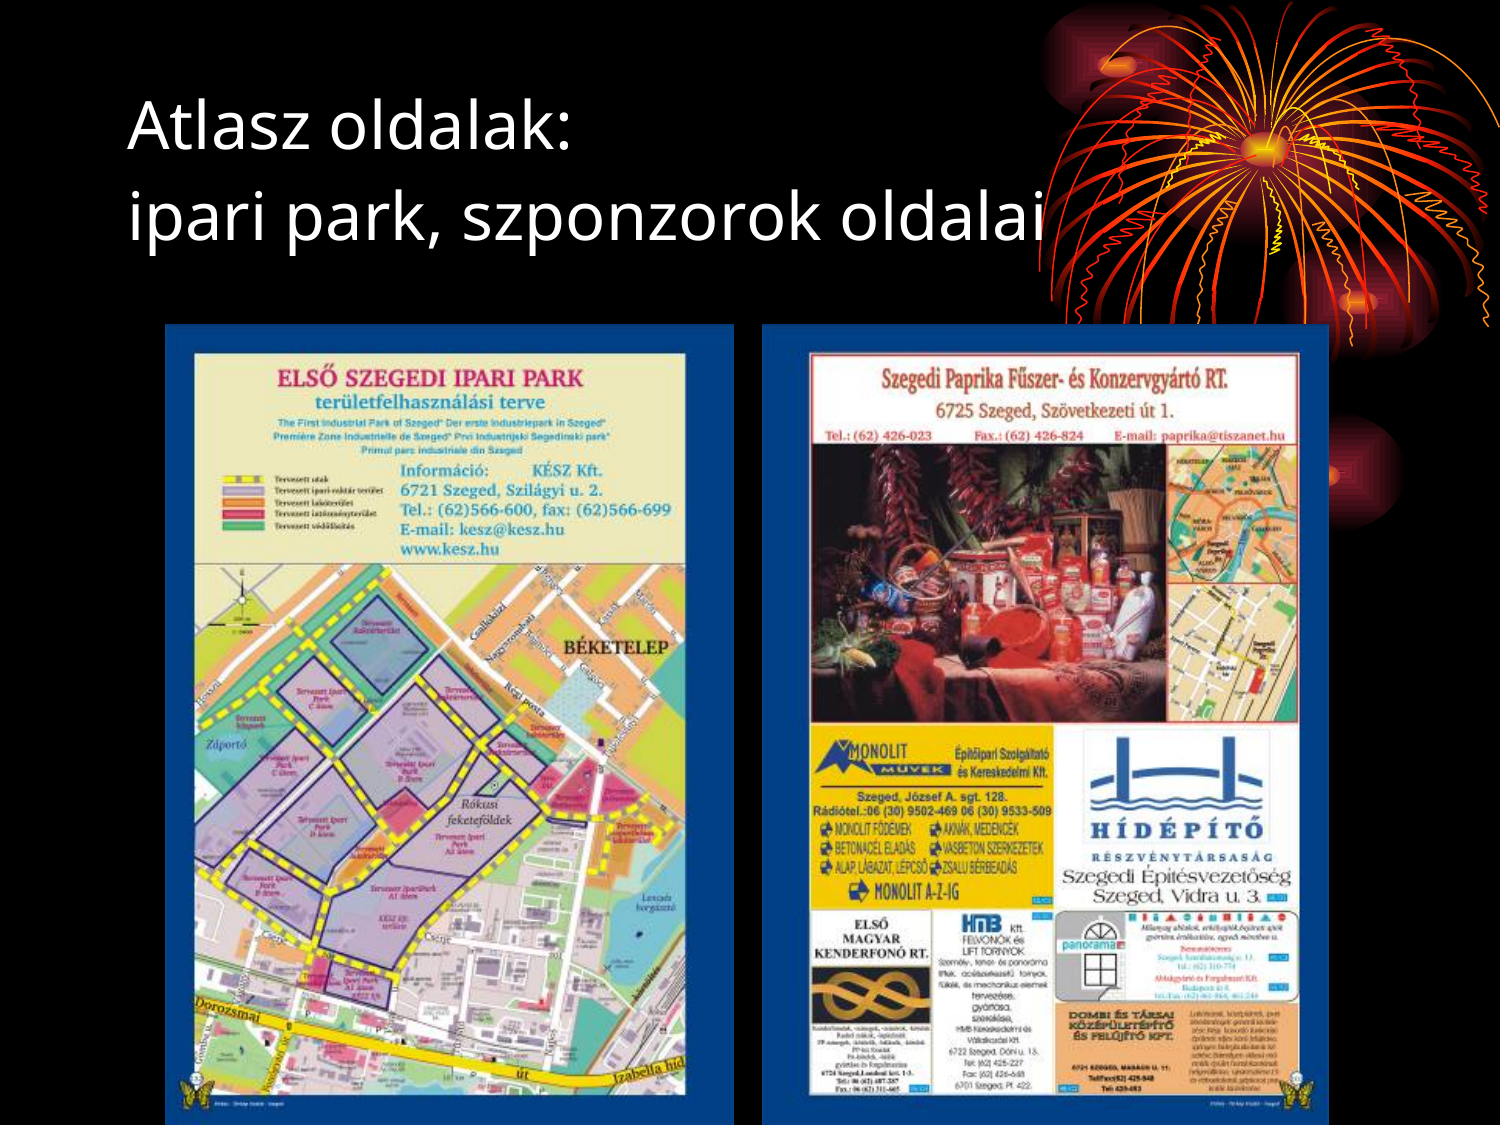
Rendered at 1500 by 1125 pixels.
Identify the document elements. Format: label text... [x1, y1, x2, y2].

picture [165, 324, 734, 1125]
title Atlasz oldalak: ipari park, szponzorok oldalai [112, 49, 1388, 290]
picture [762, 324, 1329, 1125]
